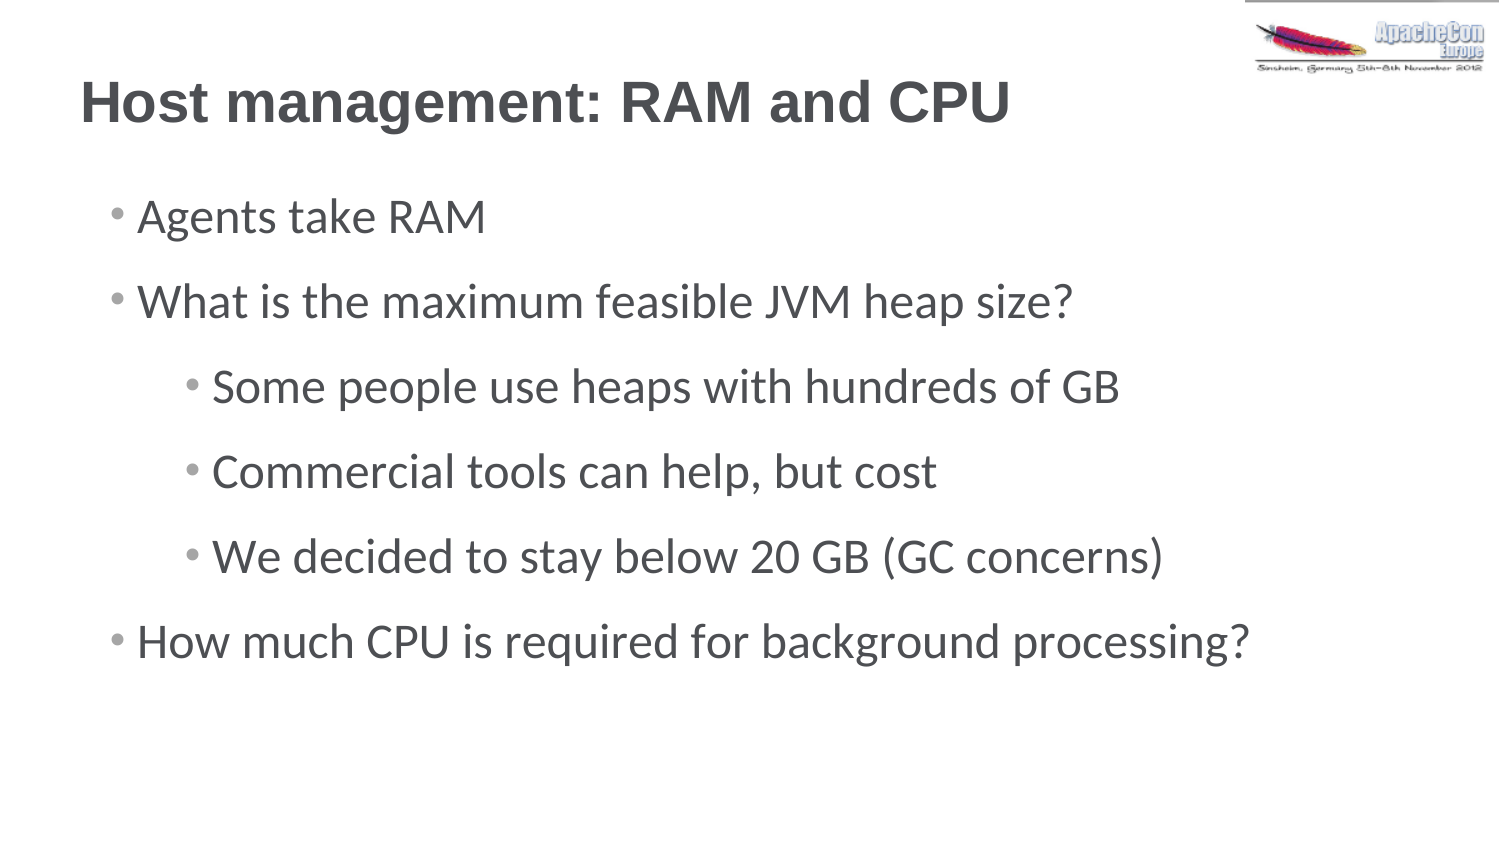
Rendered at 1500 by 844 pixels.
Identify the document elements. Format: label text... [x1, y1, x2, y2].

title Host management: RAM and CPU [65, 47, 1438, 153]
picture [1245, 0, 1499, 90]
text_box Agents take RAM What is the maximum feasible JVM heap size? Some people use heaps with hundreds of GB Commercial tools can help, but cost We decided to stay below 20 GB (GC concerns) How much CPU is required for background processing? [97, 184, 1400, 844]
